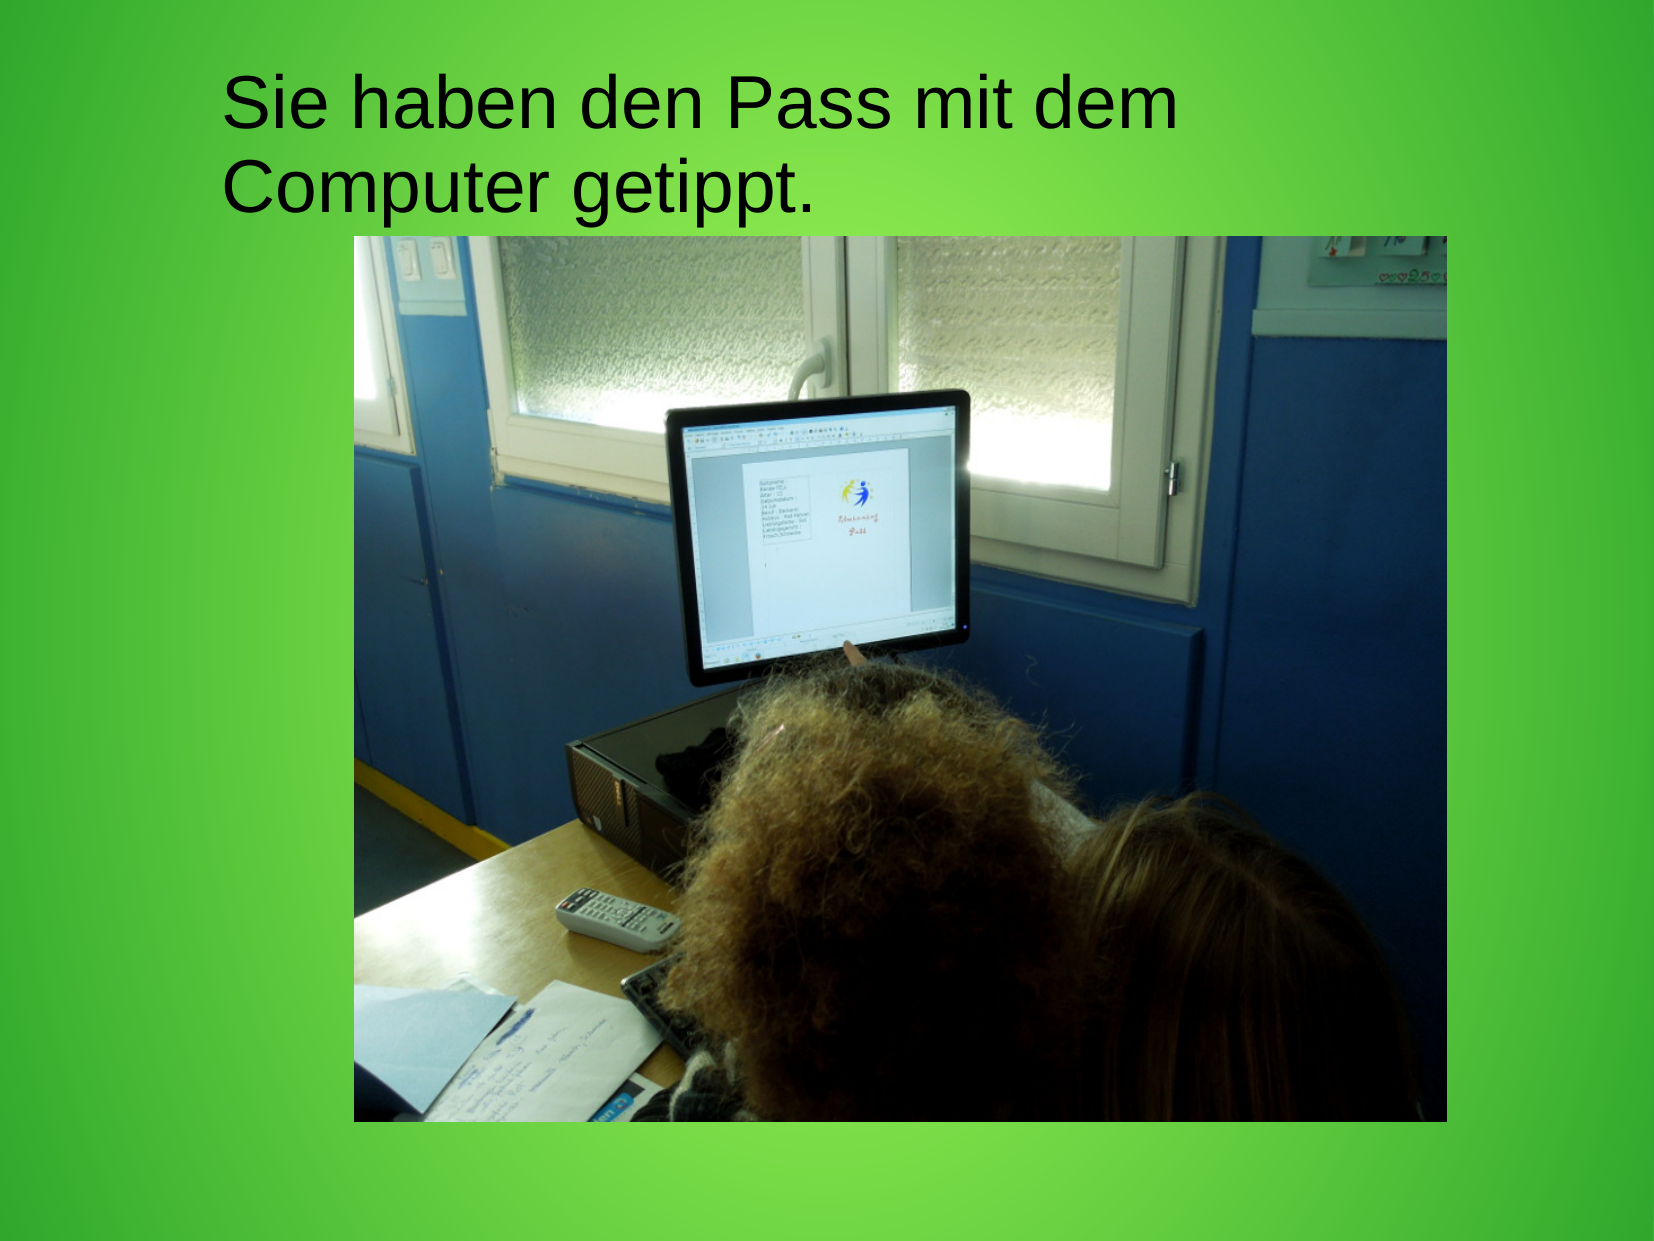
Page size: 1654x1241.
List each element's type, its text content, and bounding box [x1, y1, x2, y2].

text_box Sie haben den Pass mit dem Computer getippt. [206, 53, 1536, 237]
picture [354, 236, 1447, 1123]
